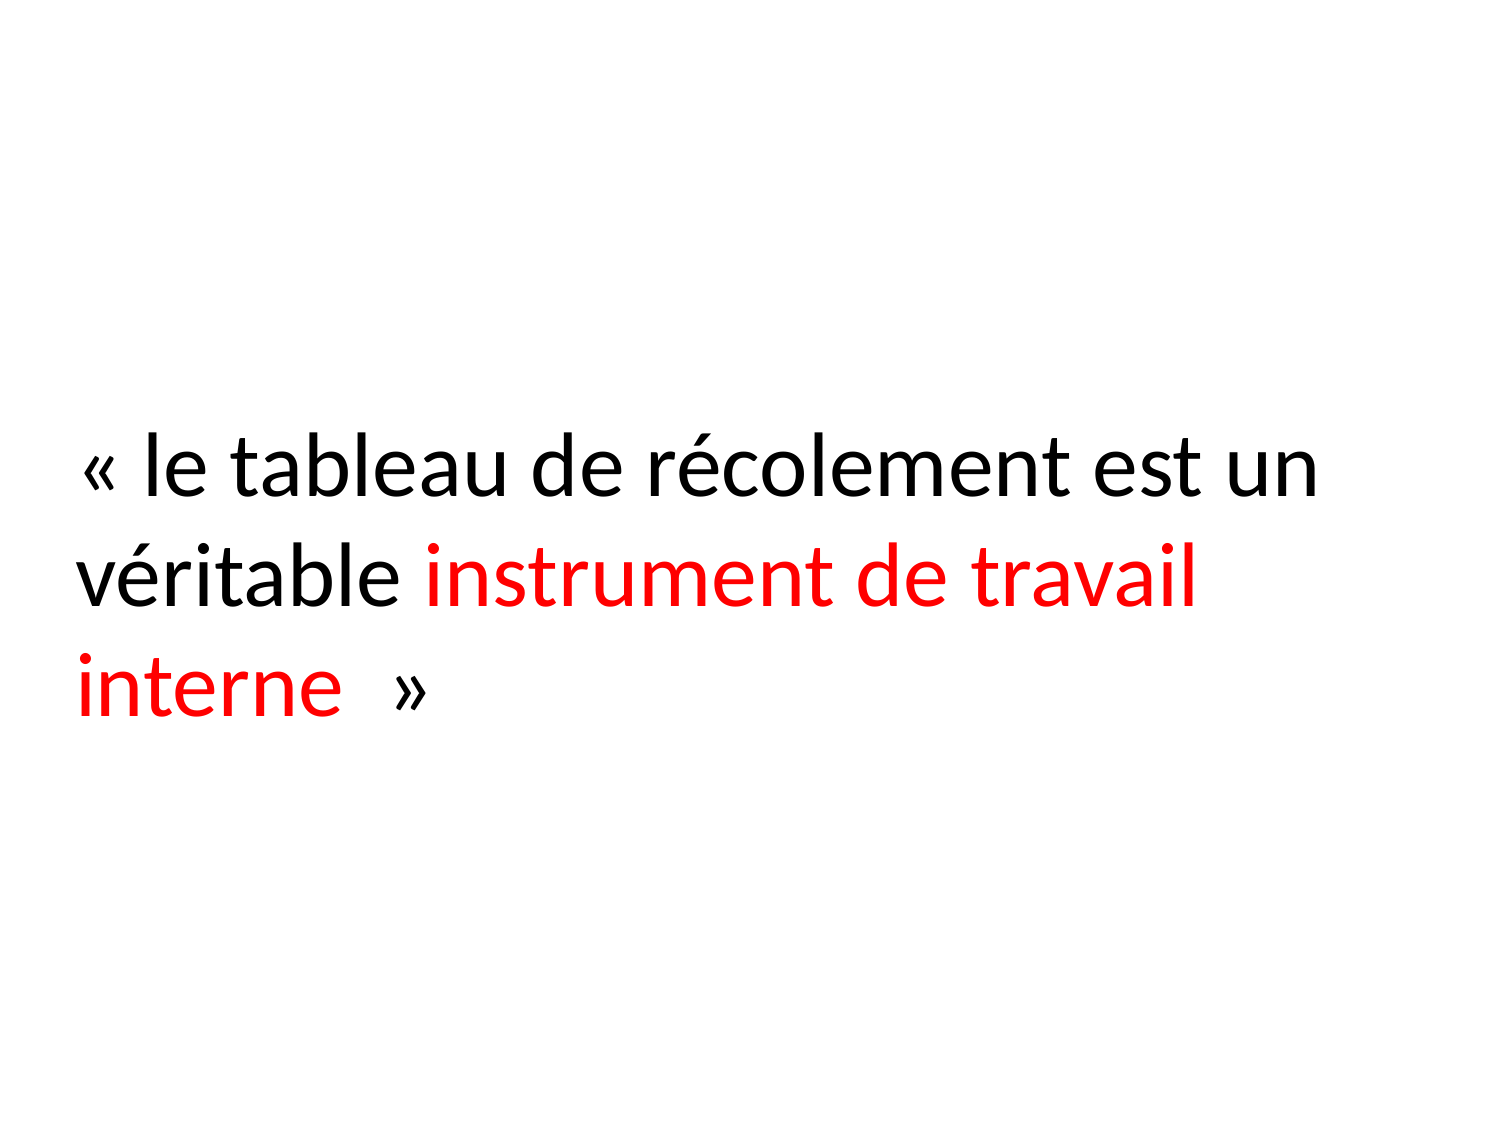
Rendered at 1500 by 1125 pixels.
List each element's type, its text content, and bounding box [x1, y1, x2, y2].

title « le tableau de récolement est un véritable instrument de travail interne » [75, 45, 1425, 1094]
